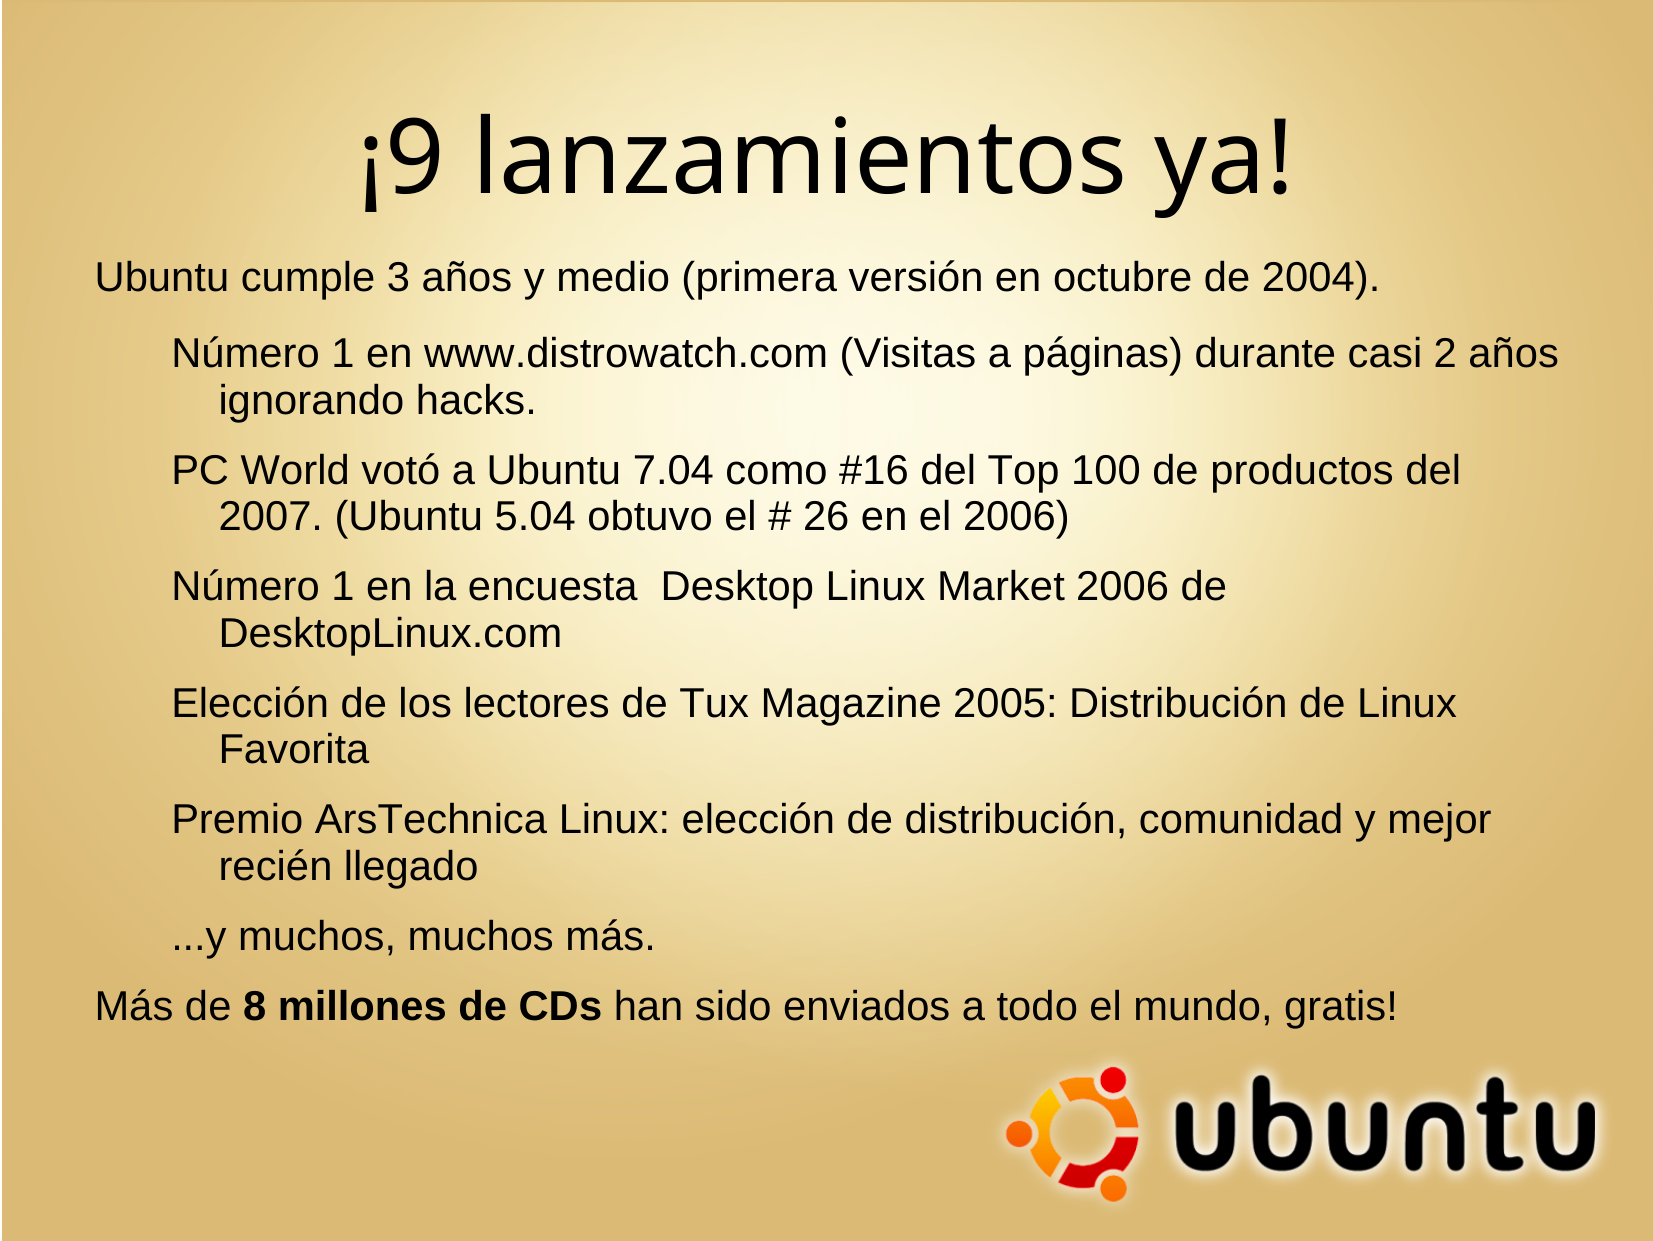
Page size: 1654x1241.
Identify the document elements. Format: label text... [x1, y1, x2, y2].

list Ubuntu cumple 3 años y medio (primera versión en octubre de 2004). Número 1 en www.distrowatch.com (Visitas a páginas) durante casi 2 años ignorando hacks. PC World votó a Ubuntu 7.04 como #16 del Top 100 de productos del 2007. (Ubuntu 5.04 obtuvo el # 26 en el 2006) Número 1 en la encuesta Desktop Linux Market 2006 de DesktopLinux.com Elección de los lectores de Tux Magazine 2005: Distribución de Linux Favorita Premio ArsTechnica Linux: elección de distribución, comunidad y mejor recién llegado ...y muchos, muchos más. Más de 8 millones de CDs han sido enviados a todo el mundo, gratis! [76, 253, 1565, 1241]
picture [2, 0, 1654, 1241]
title ¡9 lanzamientos ya! [82, 49, 1571, 257]
